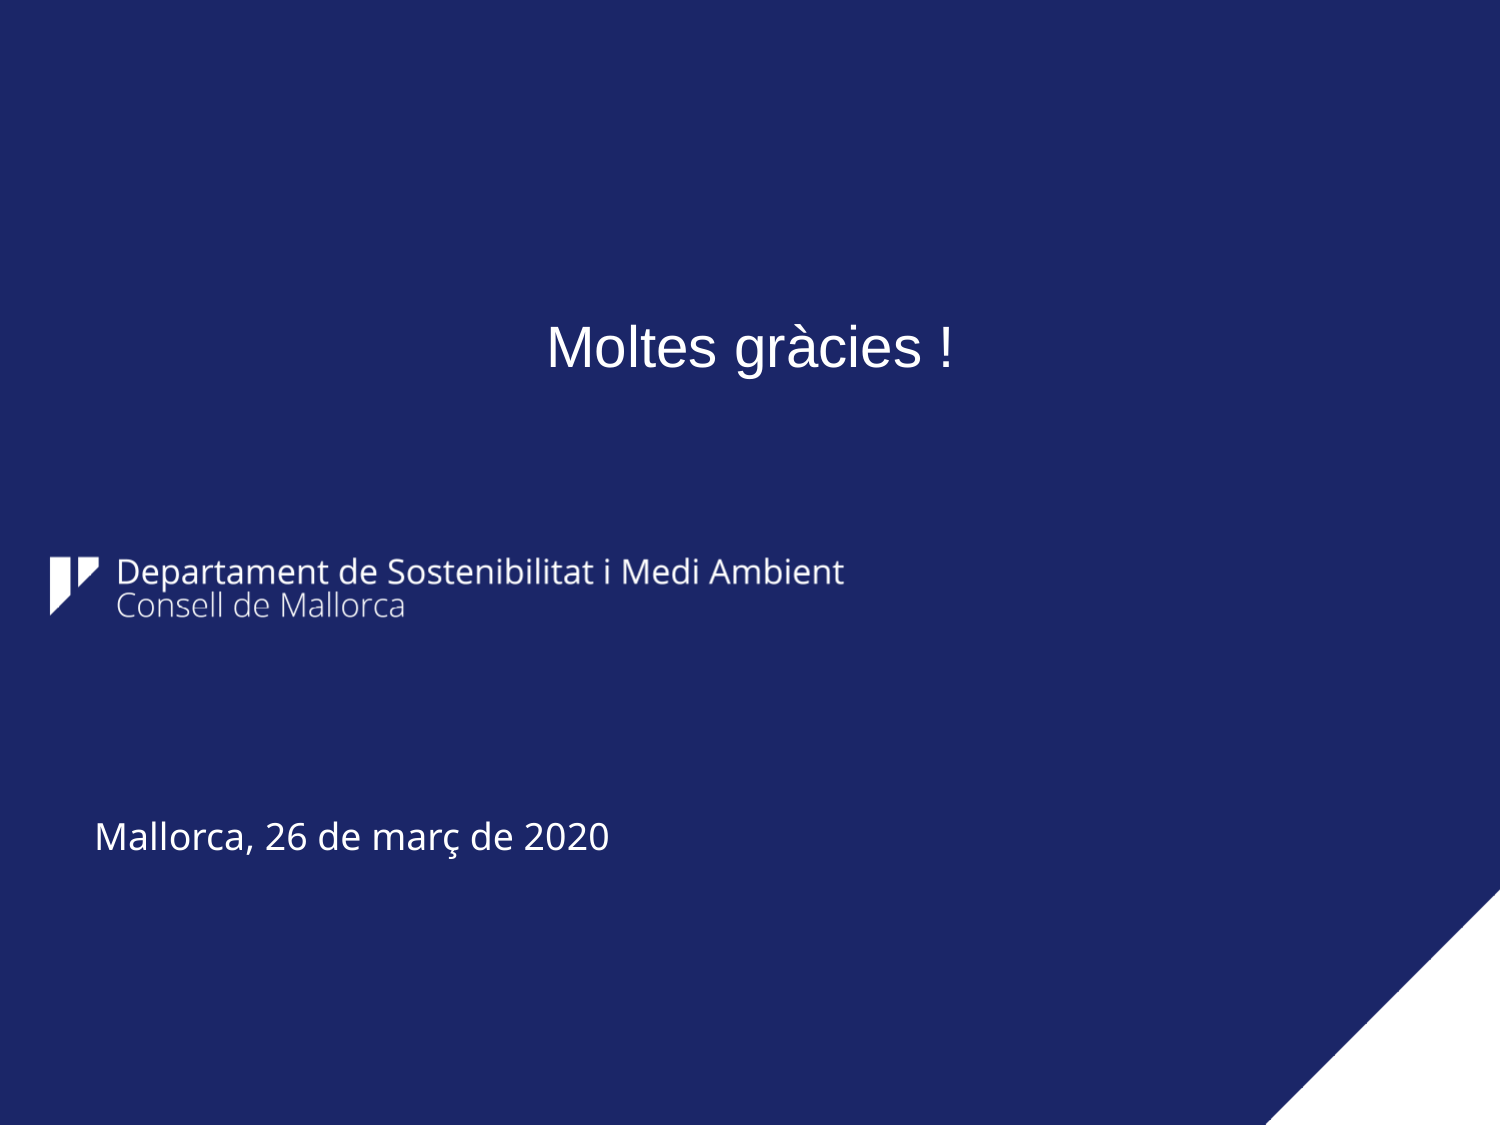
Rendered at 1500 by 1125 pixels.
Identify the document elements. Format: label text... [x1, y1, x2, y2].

picture [0, 0, 1500, 1125]
text_box Moltes gràcies ! [531, 307, 1028, 387]
subtitle Mallorca, 26 de març de 2020 [79, 810, 1023, 891]
